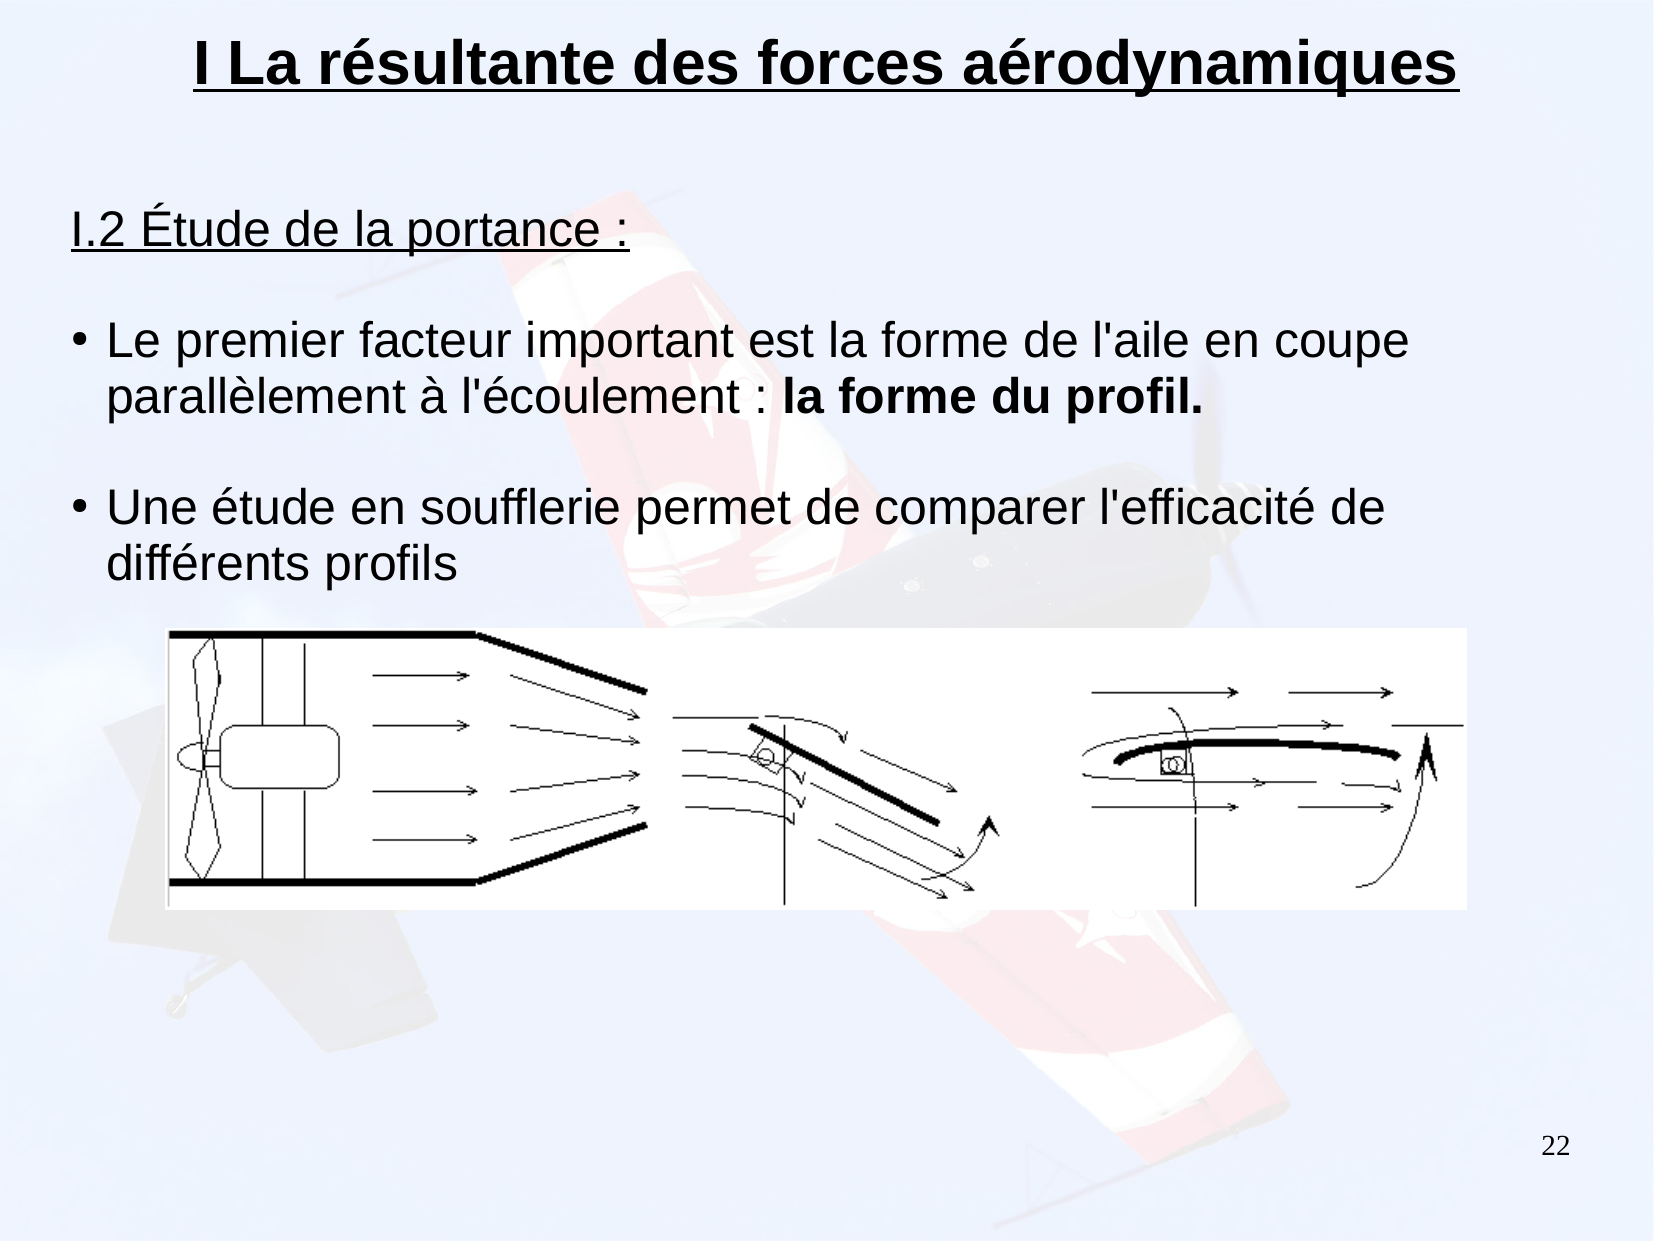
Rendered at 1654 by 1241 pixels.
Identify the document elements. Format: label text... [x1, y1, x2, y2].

subtitle I.2 Étude de la portance : Le premier facteur important est la forme de l'aile en coupe parallèlement à l'écoulement : la forme du profil. Une étude en soufflerie permet de comparer l'efficacité de différents profils [70, 200, 1595, 1182]
picture [0, 0, 1654, 1241]
title I La résultante des forces aérodynamiques [82, 11, 1571, 115]
